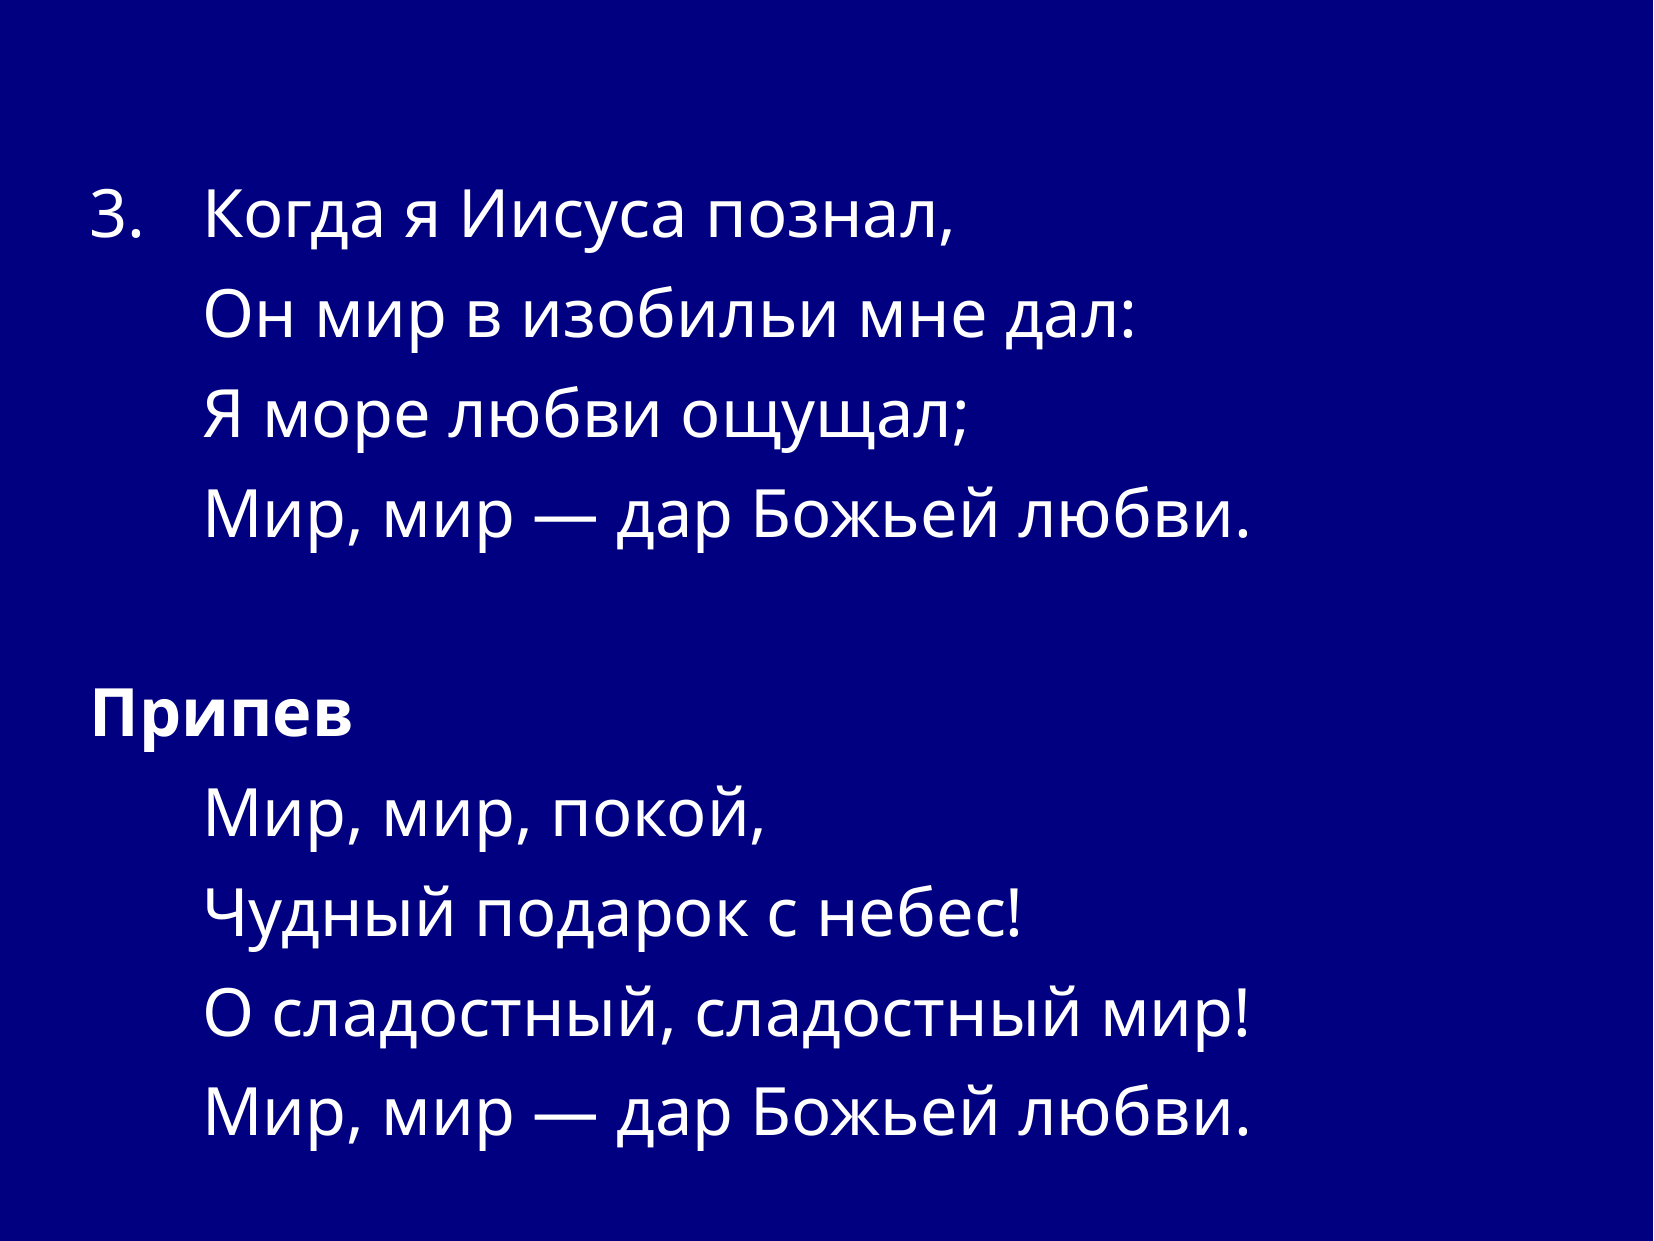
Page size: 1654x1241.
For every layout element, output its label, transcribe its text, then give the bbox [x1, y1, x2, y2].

text_box 3. Когда я Иисуса познал, Он мир в изобильи мне дал: Я море любви ощущал; Мир, мир — дар Божьей любви. Припев Мир, мир, покой, Чудный подарок с небес! О сладостный, сладостный мир! Мир, мир — дар Божьей любви. [75, 150, 1576, 1163]
